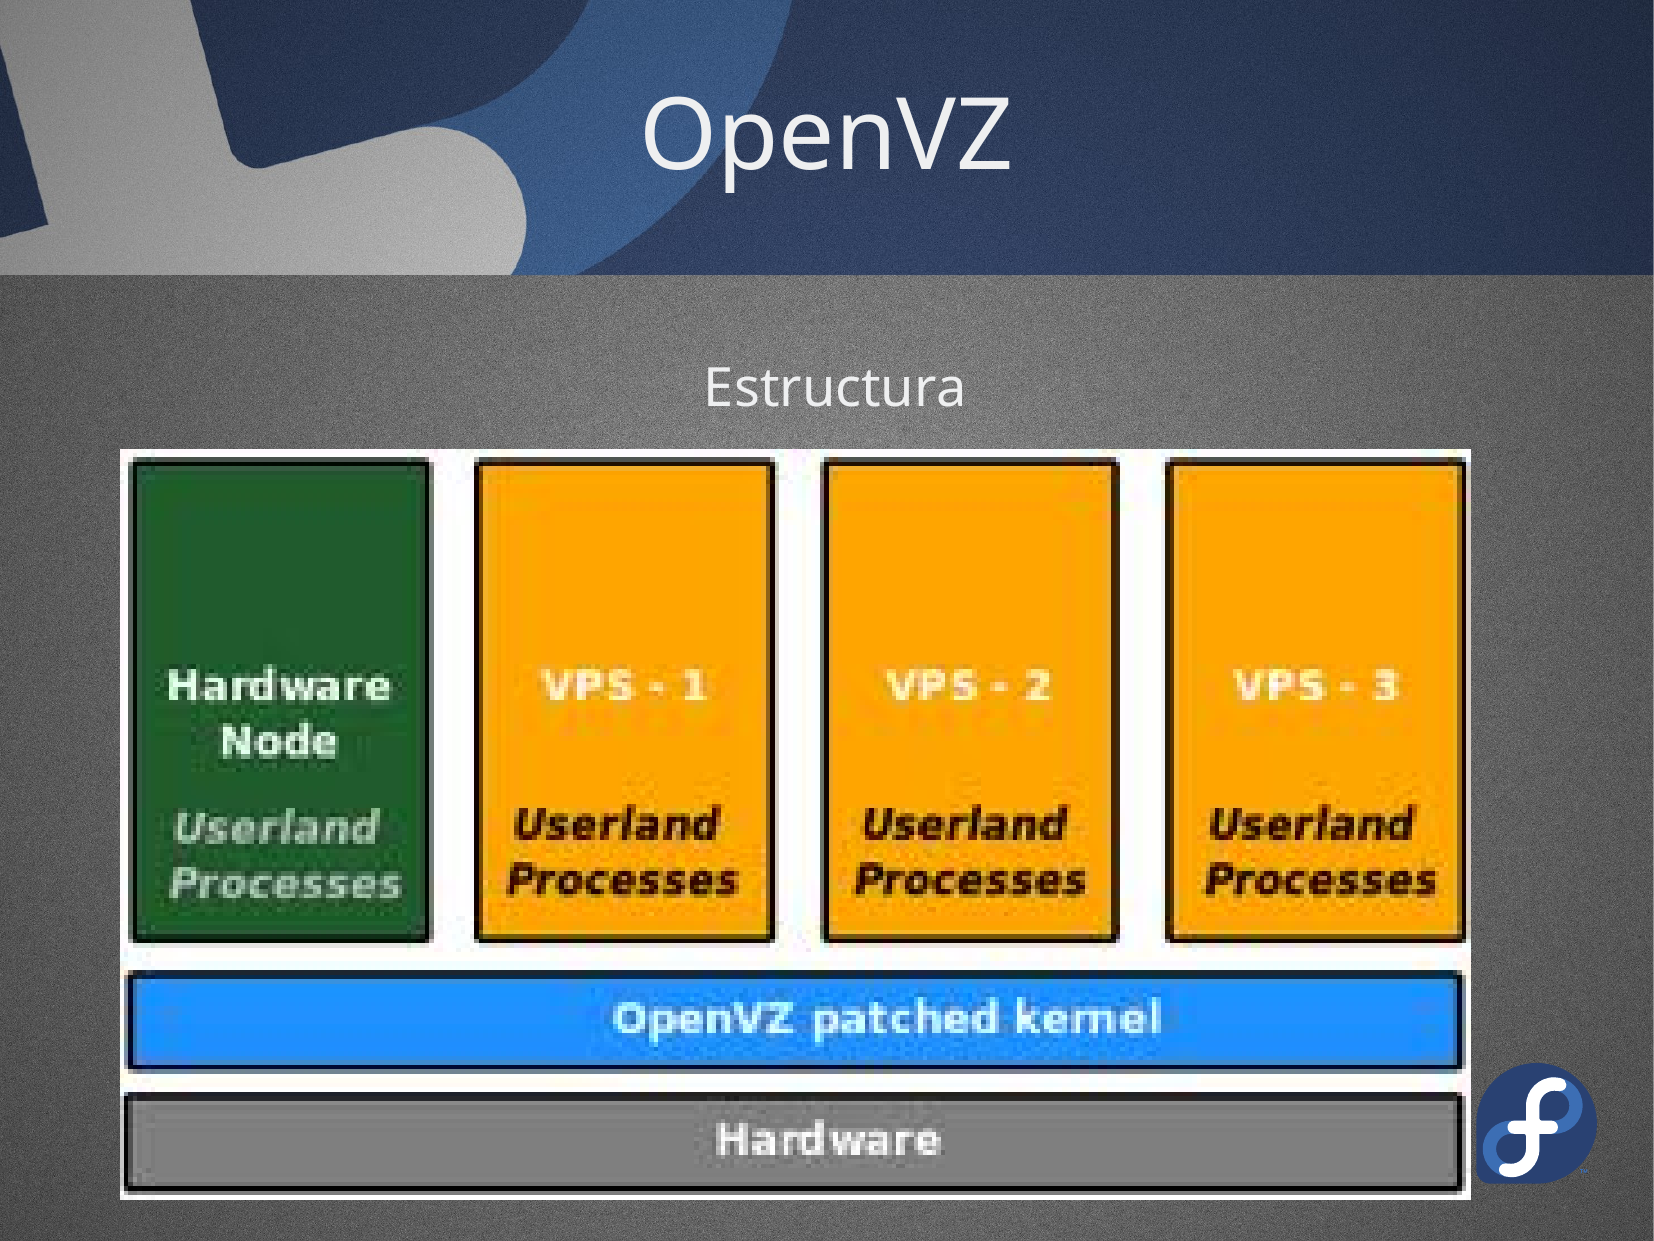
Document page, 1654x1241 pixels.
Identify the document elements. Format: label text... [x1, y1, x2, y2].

text_box OpenVZ [88, 29, 1565, 237]
picture [0, 0, 1654, 1241]
text_box Estructura [88, 354, 1565, 1064]
